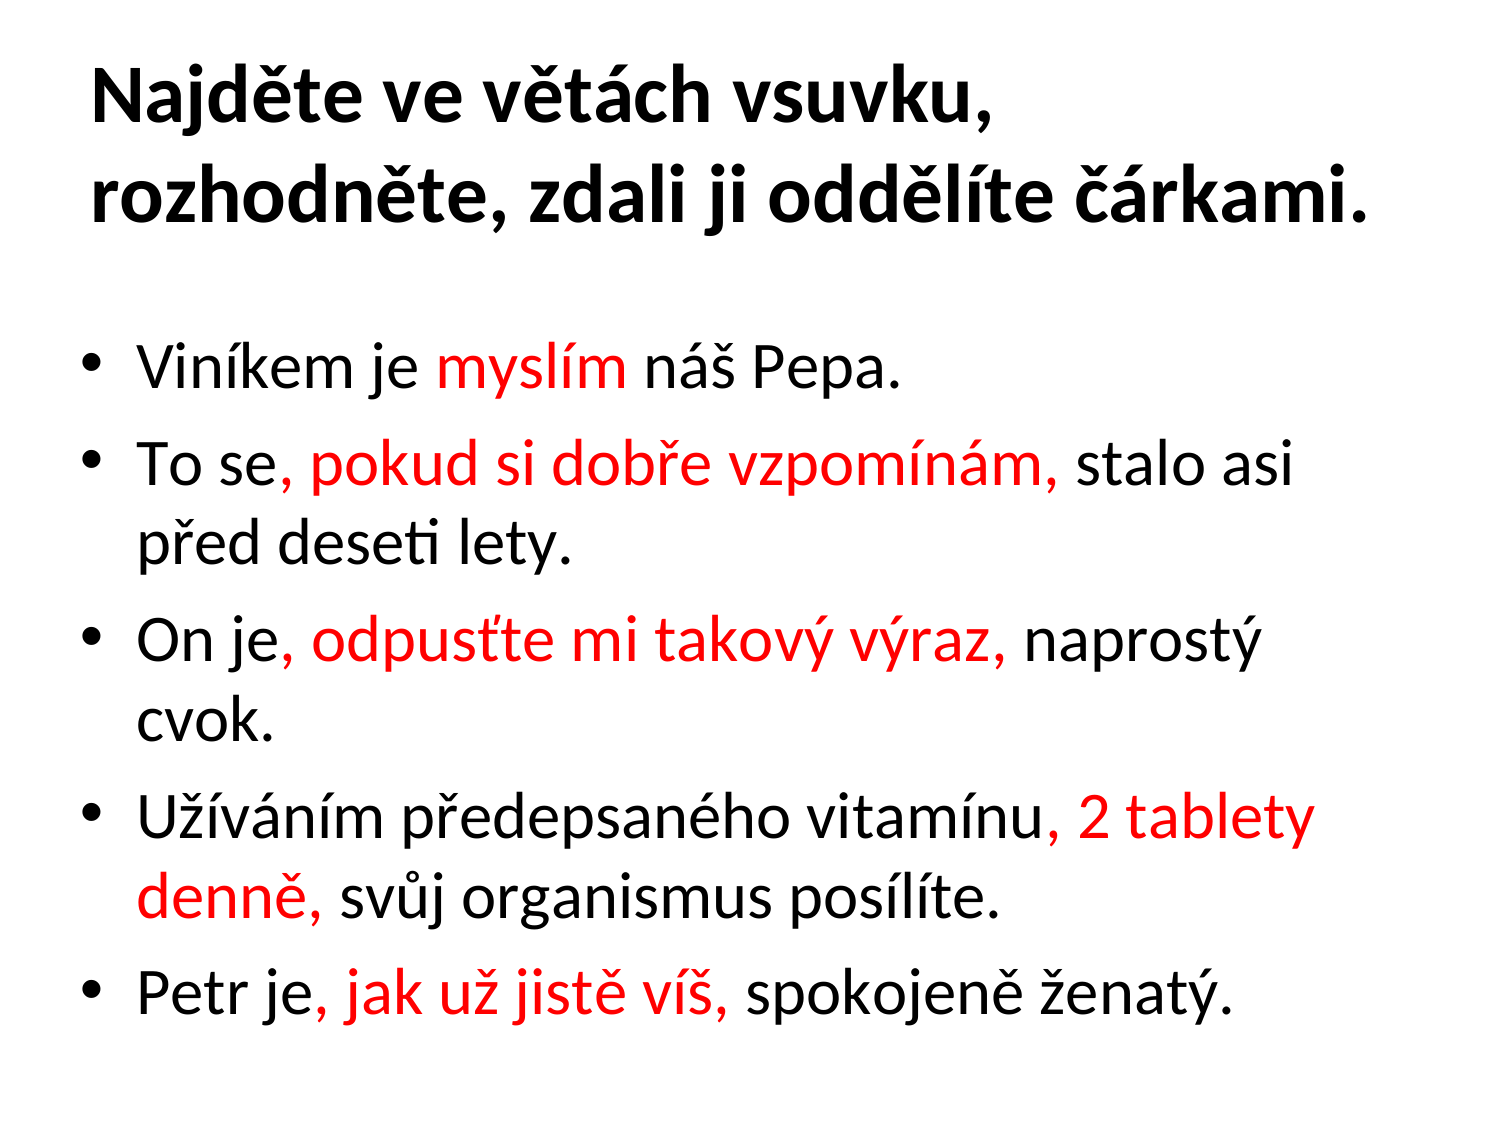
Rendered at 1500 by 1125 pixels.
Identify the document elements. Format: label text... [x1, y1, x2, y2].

title Najděte ve větách vsuvku, rozhodněte, zdali ji oddělíte čárkami. [75, 31, 1426, 247]
list Viníkem je myslím náš Pepa. To se, pokud si dobře vzpomínám, stalo asi před deseti lety. On je, odpusťte mi takový výraz, naprostý cvok. Užíváním předepsaného vitamínu, 2 tablety denně, svůj organismus posílíte. Petr je, jak už jistě víš, spokojeně ženatý. [64, 314, 1415, 1125]
